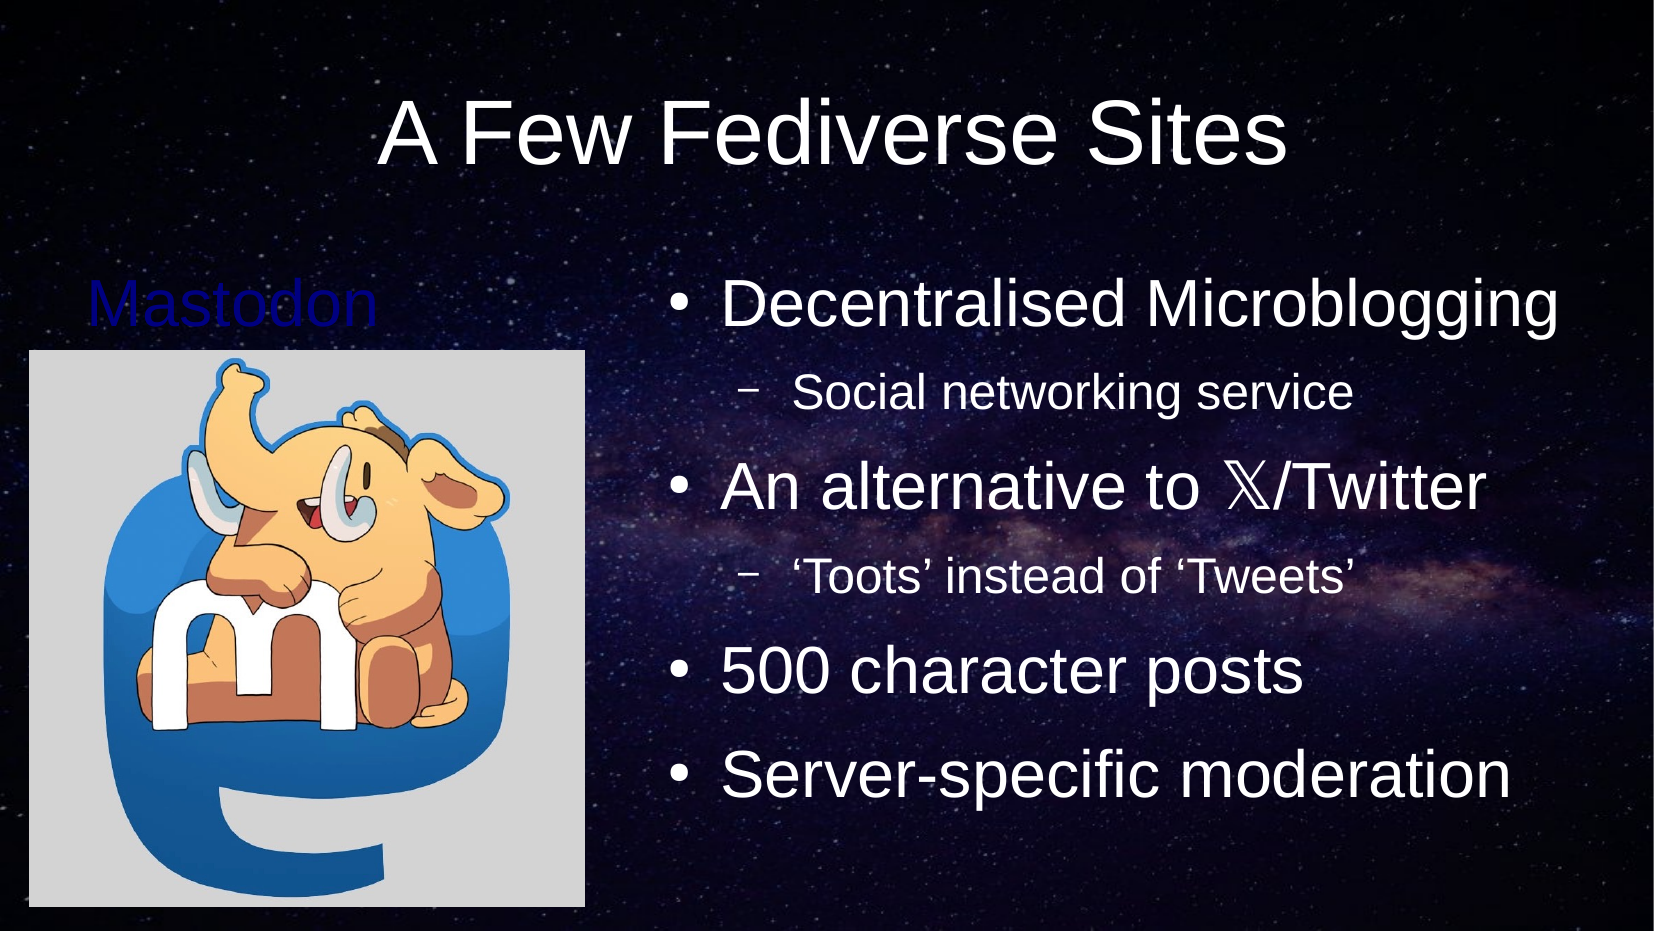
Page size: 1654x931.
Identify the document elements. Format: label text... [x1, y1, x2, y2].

title A Few Fediverse Sites [90, 55, 1579, 211]
list Mastodon [86, 265, 621, 352]
list Decentralised Microblogging Social networking service An alternative to 𝕏/Twitter ‘Toots’ instead of ‘Tweets’ 500 character posts Server-specific moderation [649, 265, 1576, 857]
picture [0, 0, 1654, 931]
